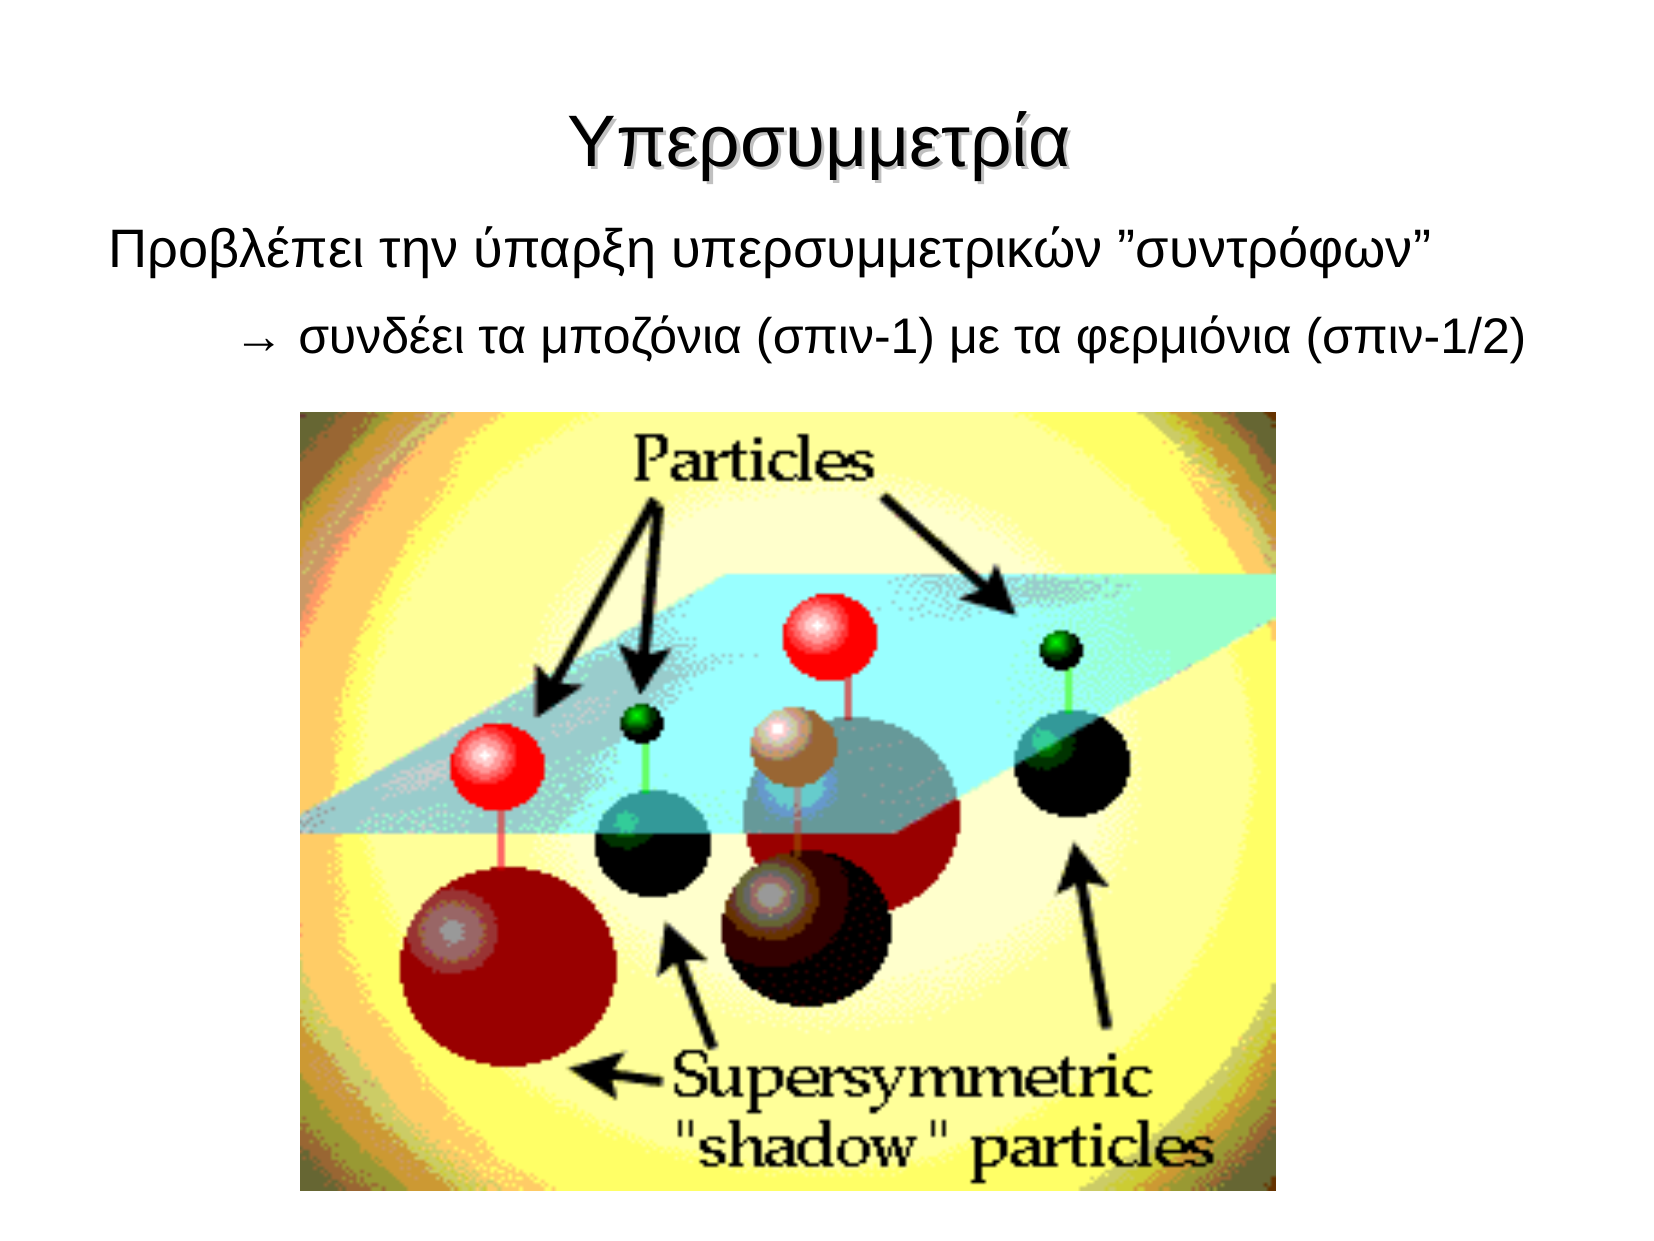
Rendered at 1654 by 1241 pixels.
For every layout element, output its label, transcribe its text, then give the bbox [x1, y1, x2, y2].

title Υπερσυμμετρία [75, 44, 1564, 218]
picture [300, 412, 1276, 1191]
list Προβλέπει την ύπαρξη υπερσυμμετρικών ”συντρόφων” → συνδέει τα μποζόνια (σπιν-1) με τα φερμιόνια (σπιν-1/2) [37, 218, 1613, 451]
